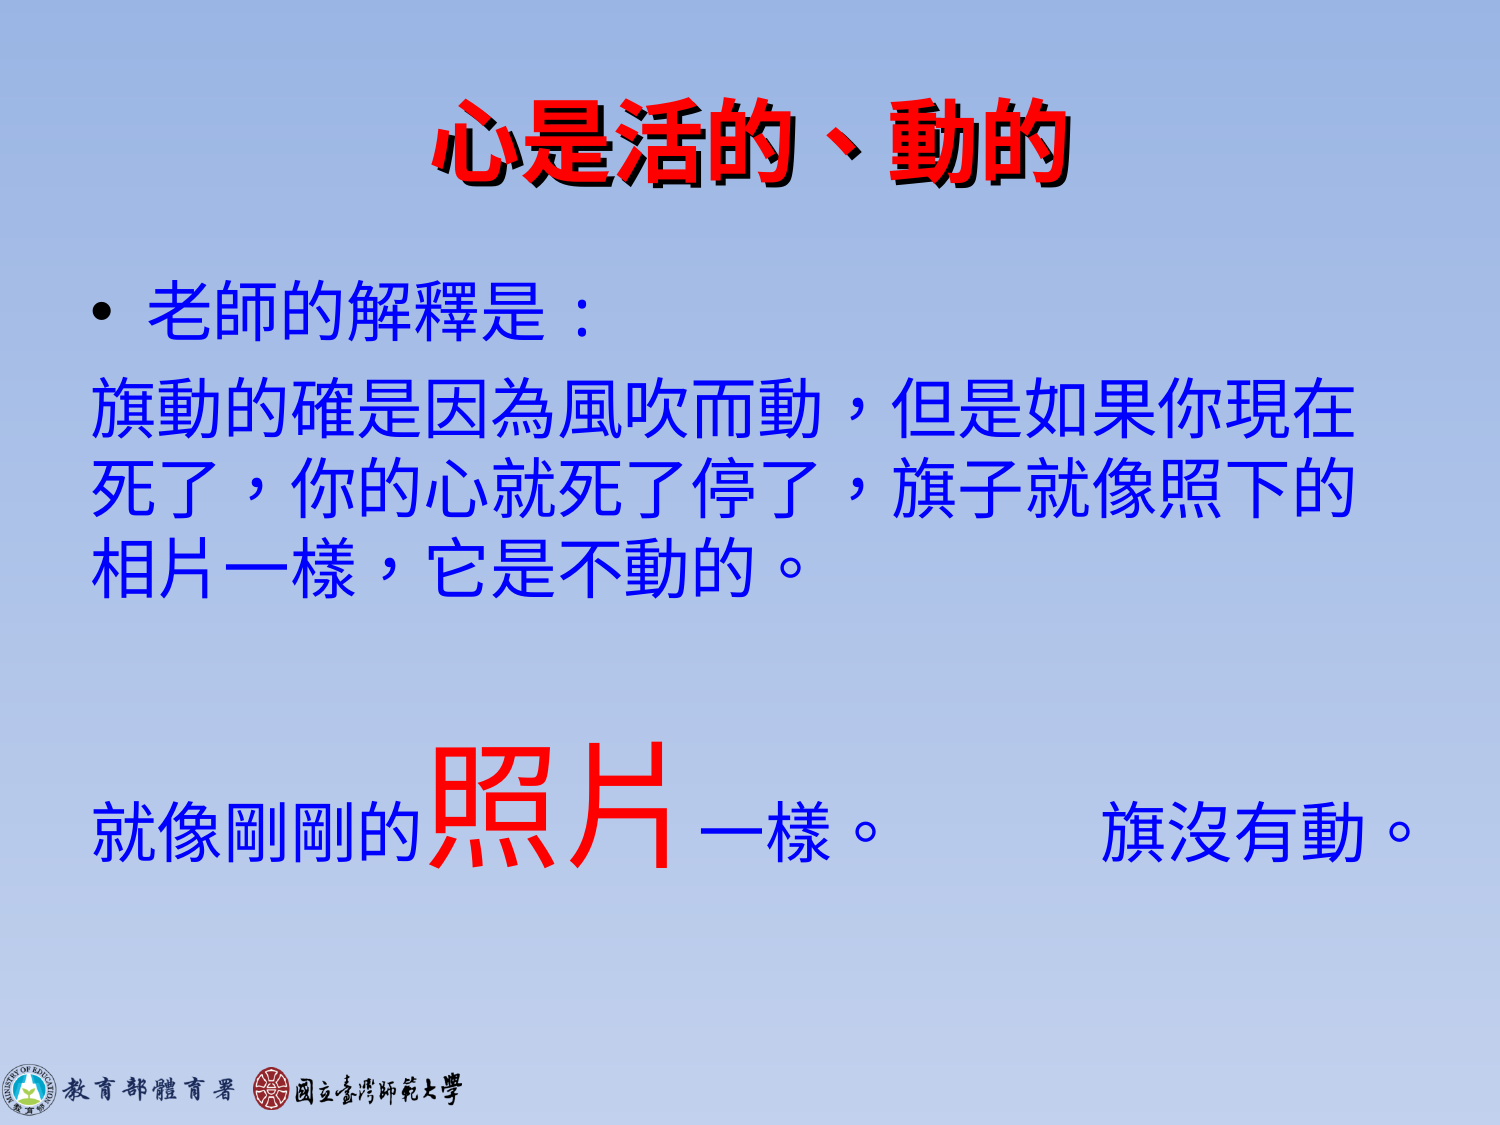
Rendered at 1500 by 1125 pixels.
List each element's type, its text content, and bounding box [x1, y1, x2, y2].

title 心是活的、動的 [75, 45, 1426, 233]
list 老師的解釋是: 旗動的確是因為風吹而動，但是如果你現在死了，你的心就死了停了，旗子就像照下的相片一樣，它是不動的。 就像剛剛的照片一樣。 旗沒有動。 [75, 262, 1426, 1005]
